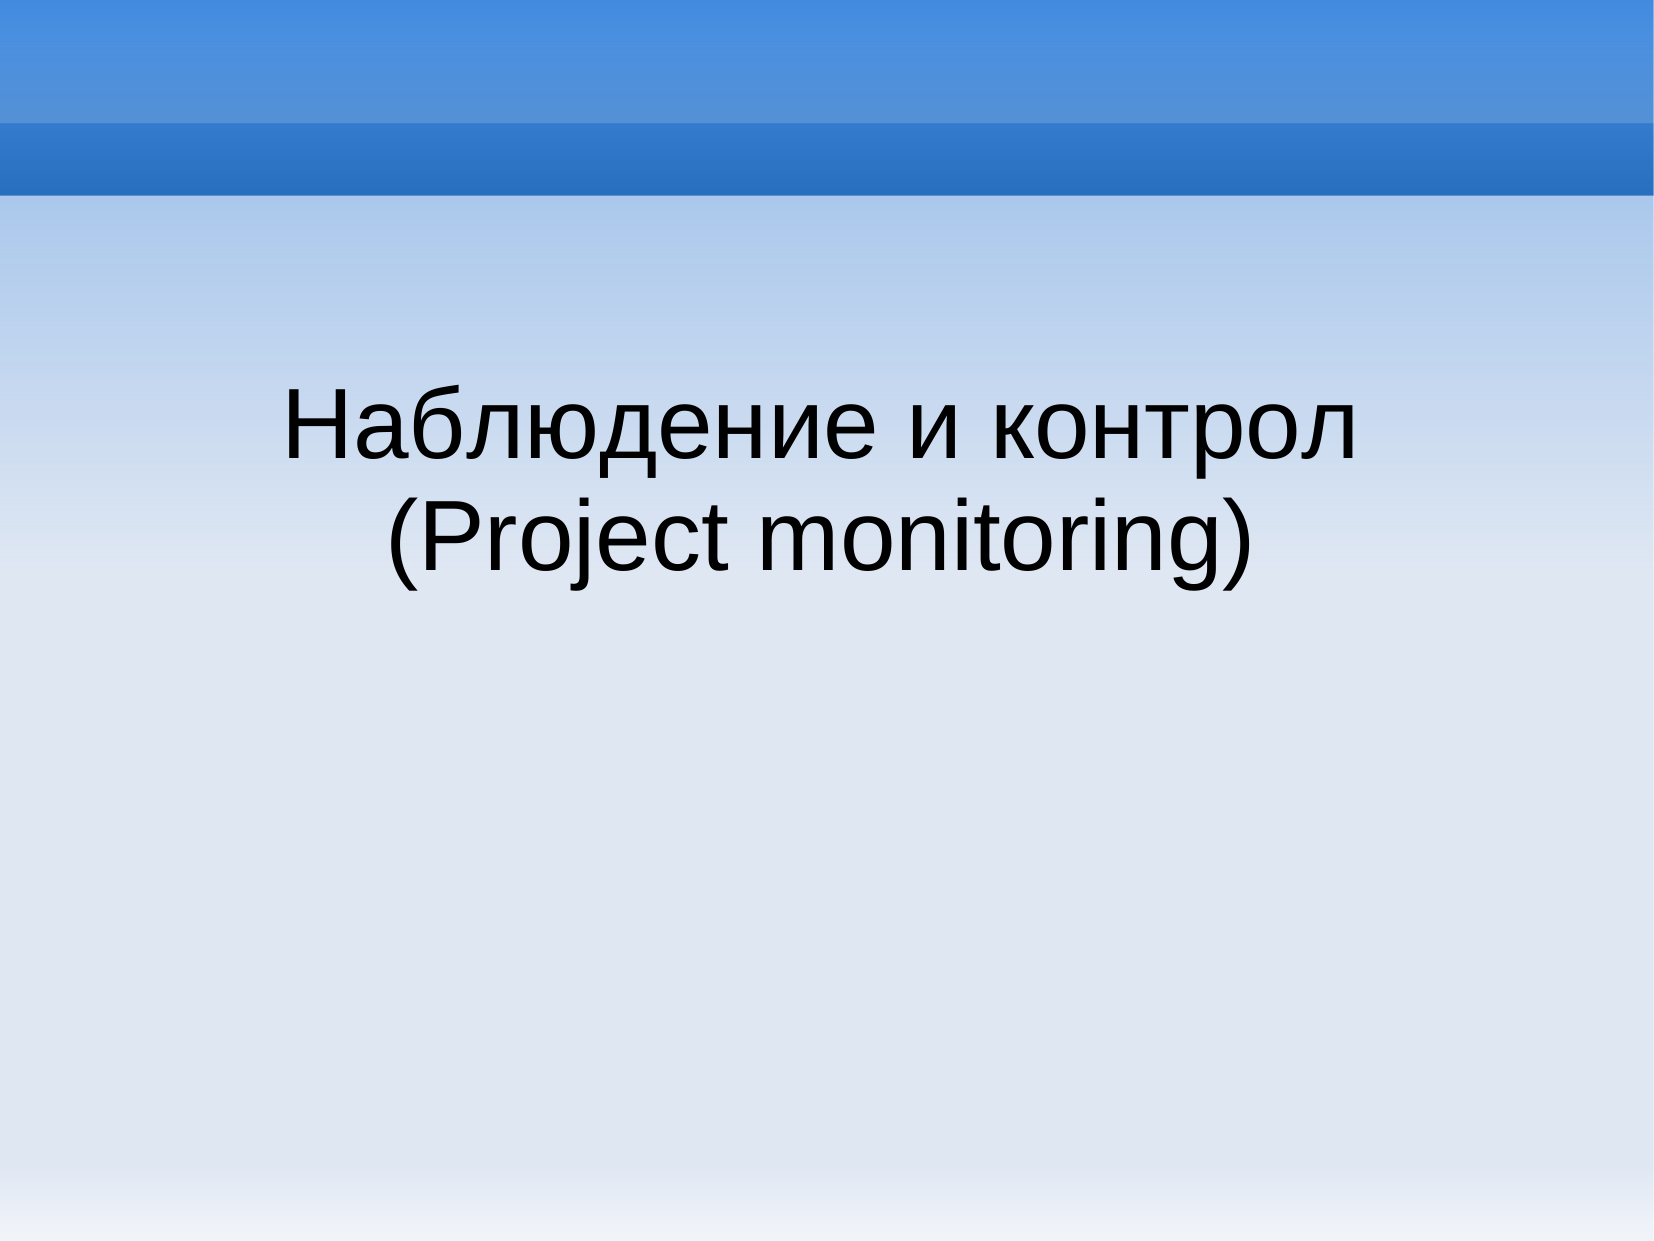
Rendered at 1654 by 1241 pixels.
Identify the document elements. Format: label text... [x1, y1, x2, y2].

picture [0, 0, 1654, 1241]
subtitle Наблюдение и контрол (Project monitoring) [76, 0, 1565, 1109]
